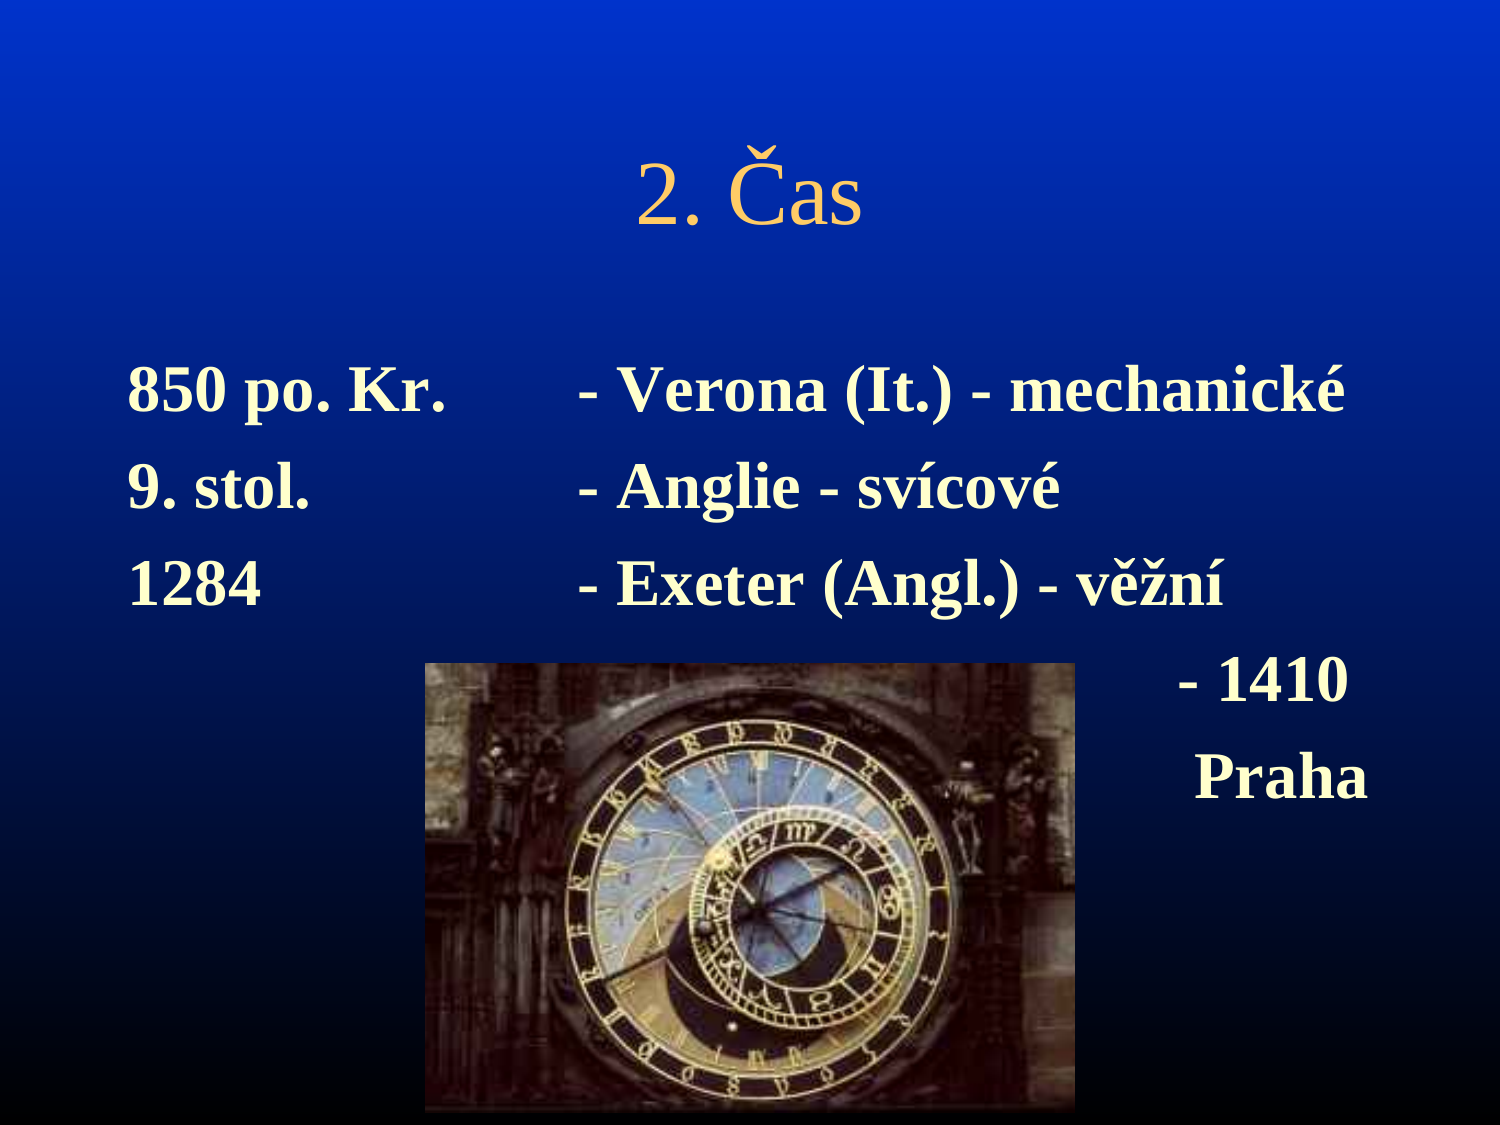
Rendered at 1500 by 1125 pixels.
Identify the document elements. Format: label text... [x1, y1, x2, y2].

title 2. Čas [112, 37, 1388, 250]
list 850 po. Kr. - Verona (It.) - mechanické 9. stol. - Anglie - svícové 1284 - Exeter (Angl.) - věžní - 1410 Praha [112, 337, 1388, 1013]
picture [425, 663, 1075, 1113]
